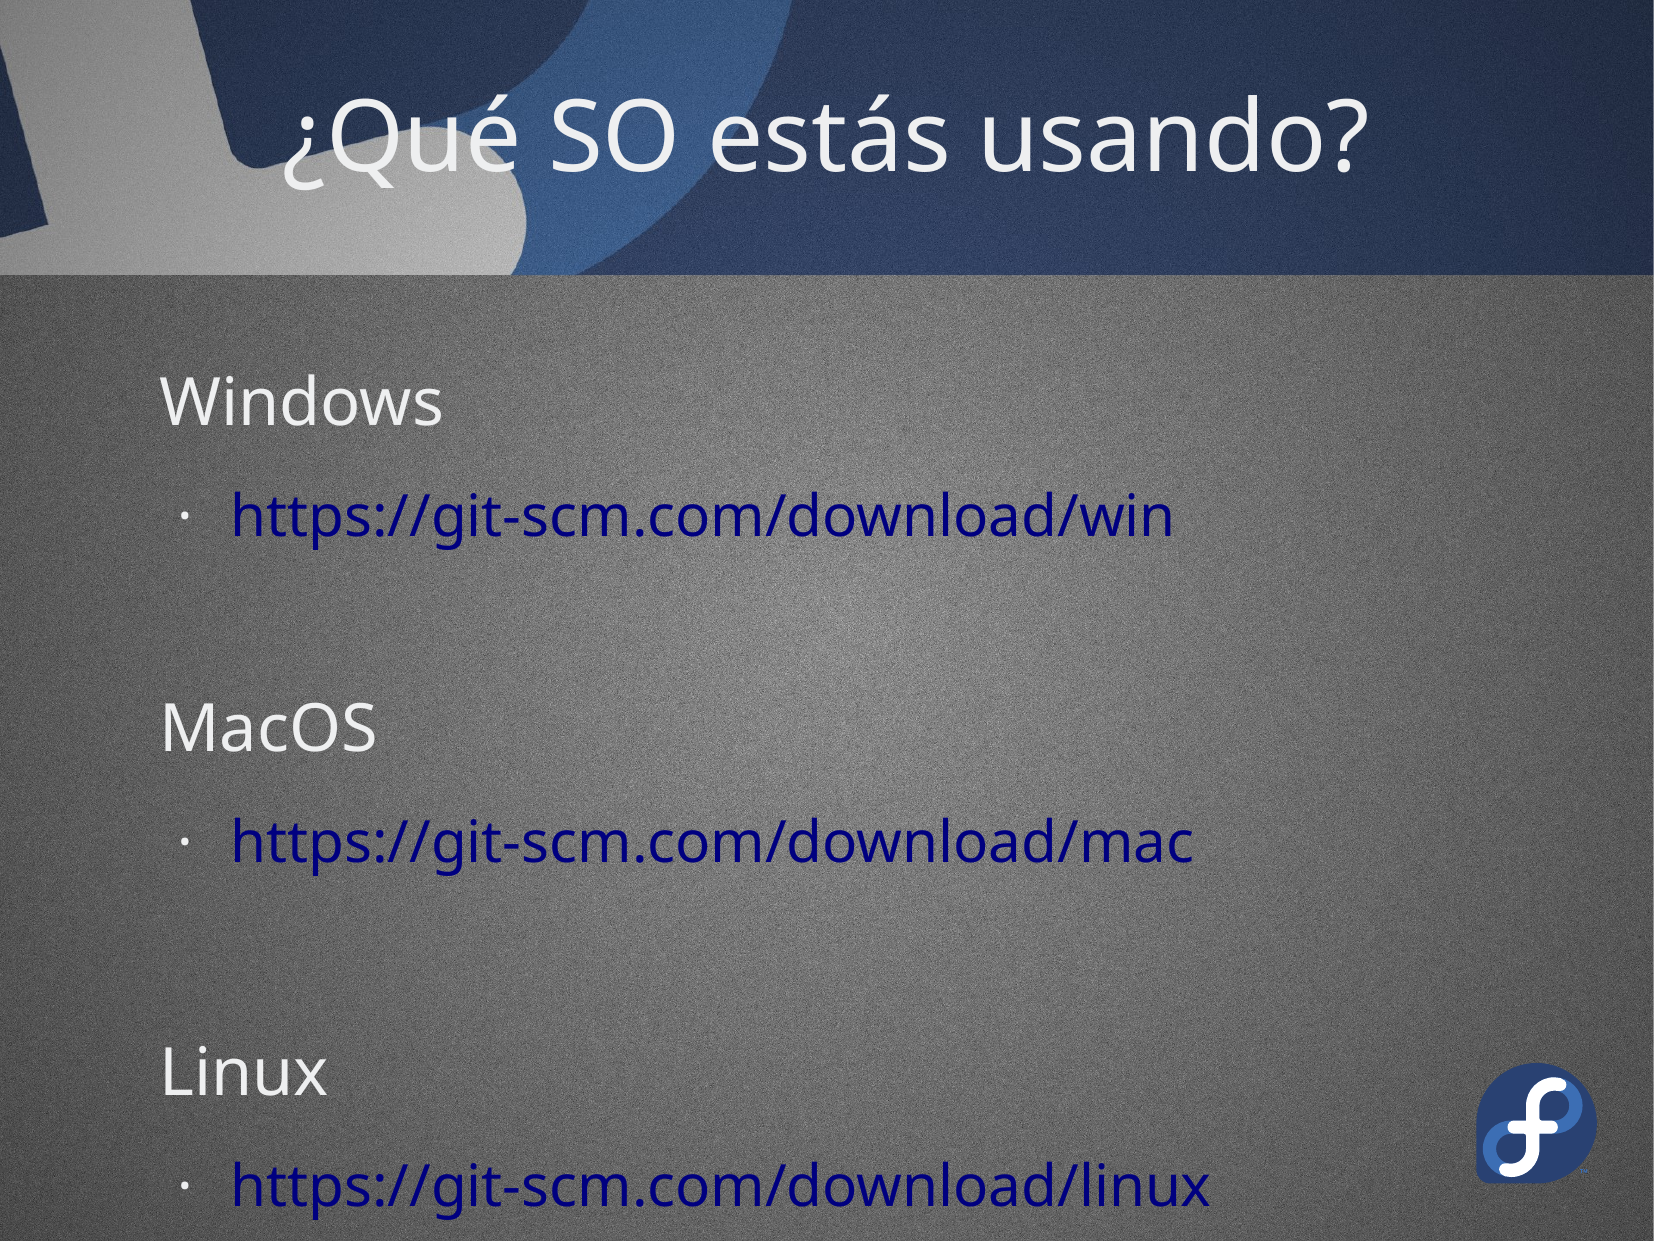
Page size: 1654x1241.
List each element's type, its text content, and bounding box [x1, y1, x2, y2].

title ¿Qué SO estás usando? [88, 29, 1565, 237]
list Windows https://git-scm.com/download/win MacOS https://git-scm.com/download/mac Linux https://git-scm.com/download/linux [88, 354, 1565, 1126]
picture [0, 0, 1654, 1241]
